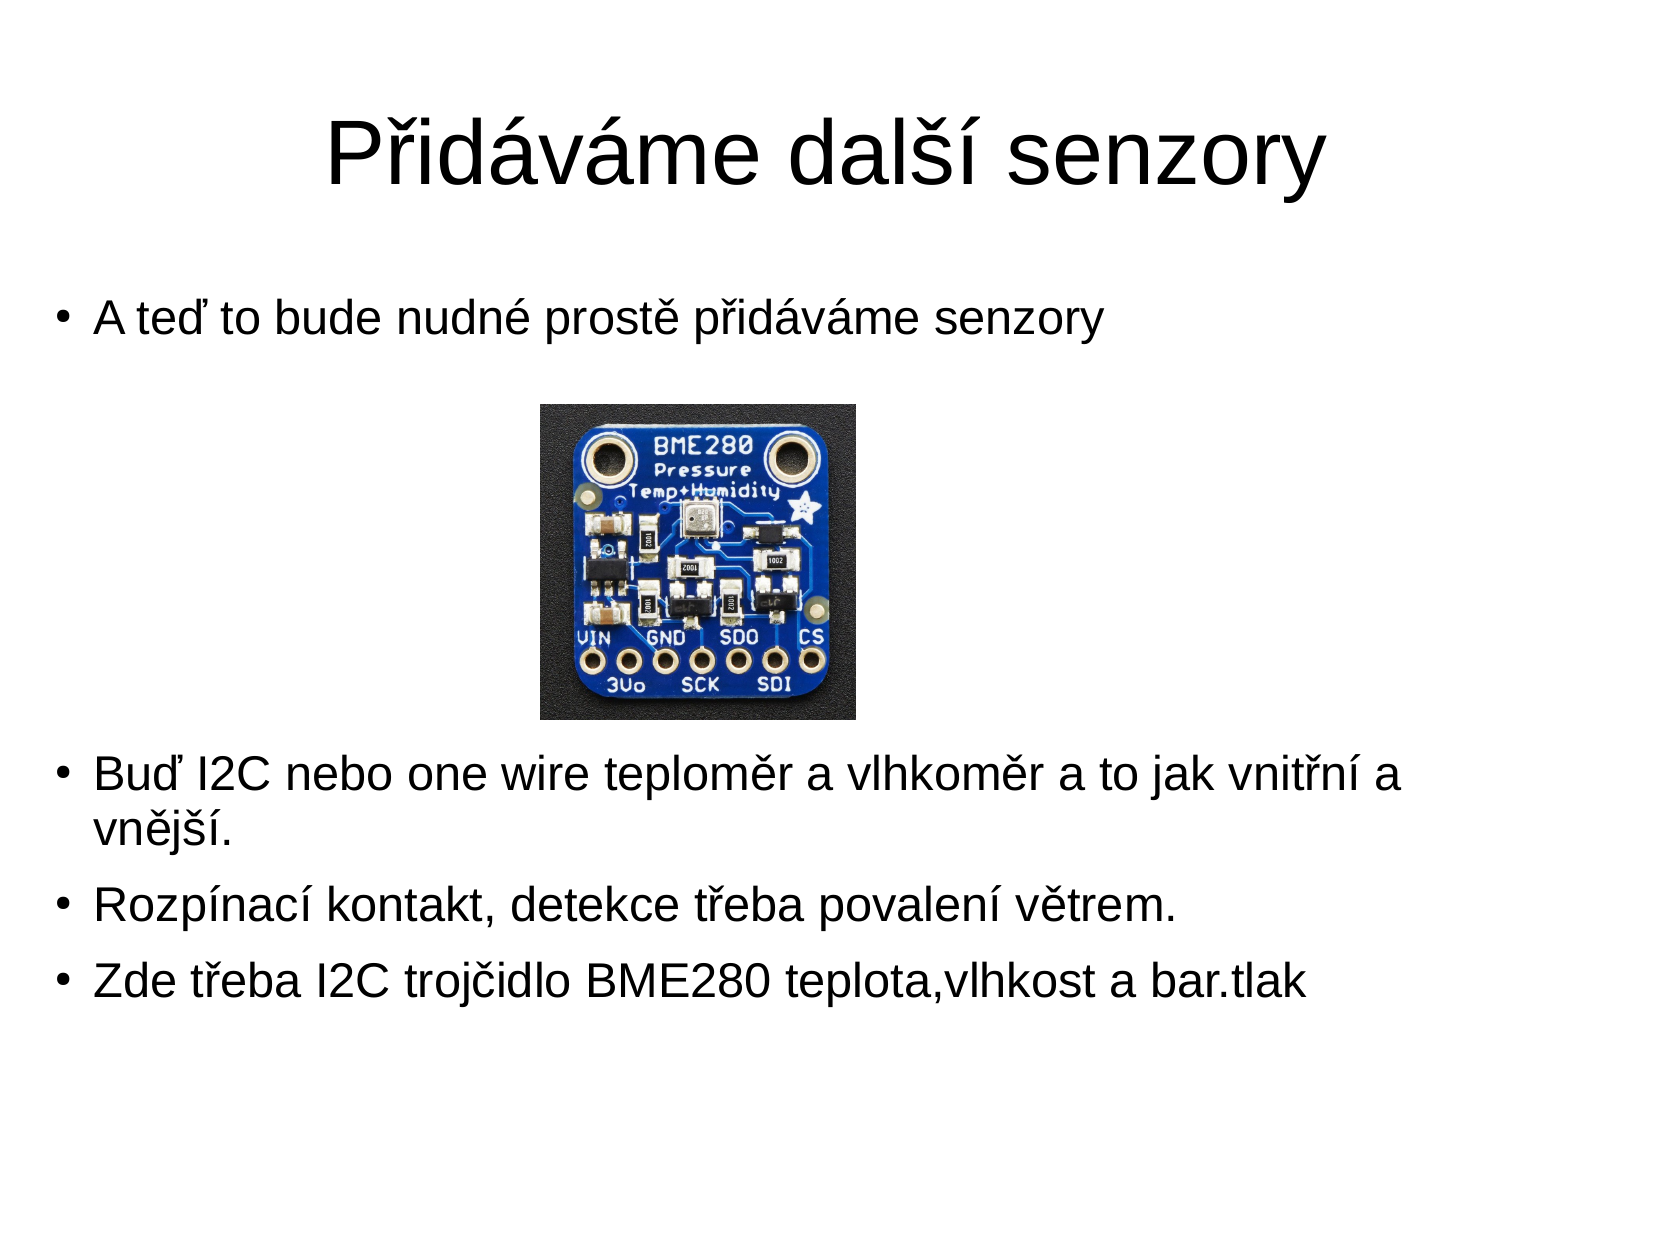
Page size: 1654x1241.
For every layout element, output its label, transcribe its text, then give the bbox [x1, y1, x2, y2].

list A teď to bude nudné prostě přidáváme senzory Buď I2C nebo one wire teploměr a vlhkoměr a to jak vnitřní a vnější. Rozpínací kontakt, detekce třeba povalení větrem. Zde třeba I2C trojčidlo BME280 teplota,vlhkost a bar.tlak [41, 290, 1531, 1010]
picture [540, 404, 856, 721]
title Přidáváme další senzory [82, 49, 1571, 257]
